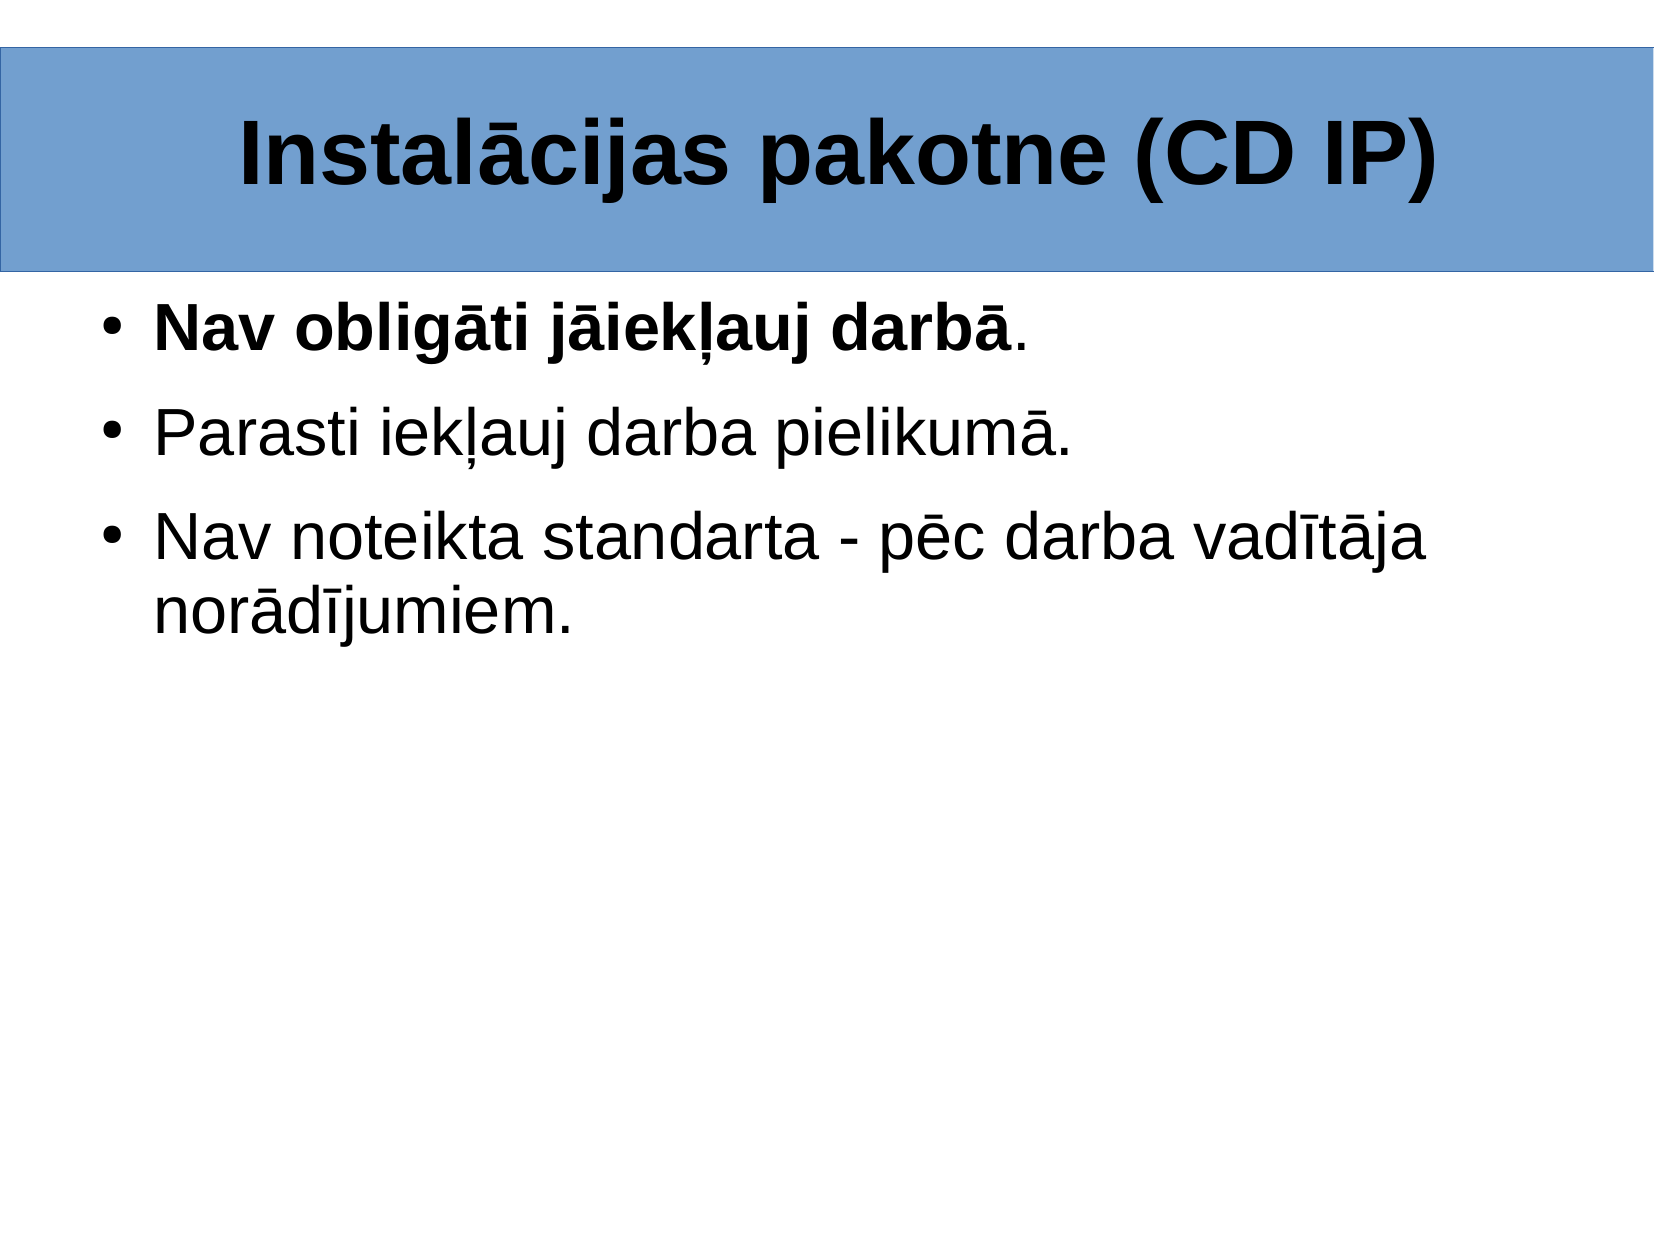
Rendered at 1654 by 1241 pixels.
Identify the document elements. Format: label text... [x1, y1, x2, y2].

text_box [0, 47, 1654, 272]
title Instalācijas pakotne (CD IP) [82, 49, 1571, 257]
list Nav obligāti jāiekļauj darbā. Parasti iekļauj darba pielikumā. Nav noteikta standarta - pēc darba vadītāja norādījumiem. [82, 290, 1571, 1016]
